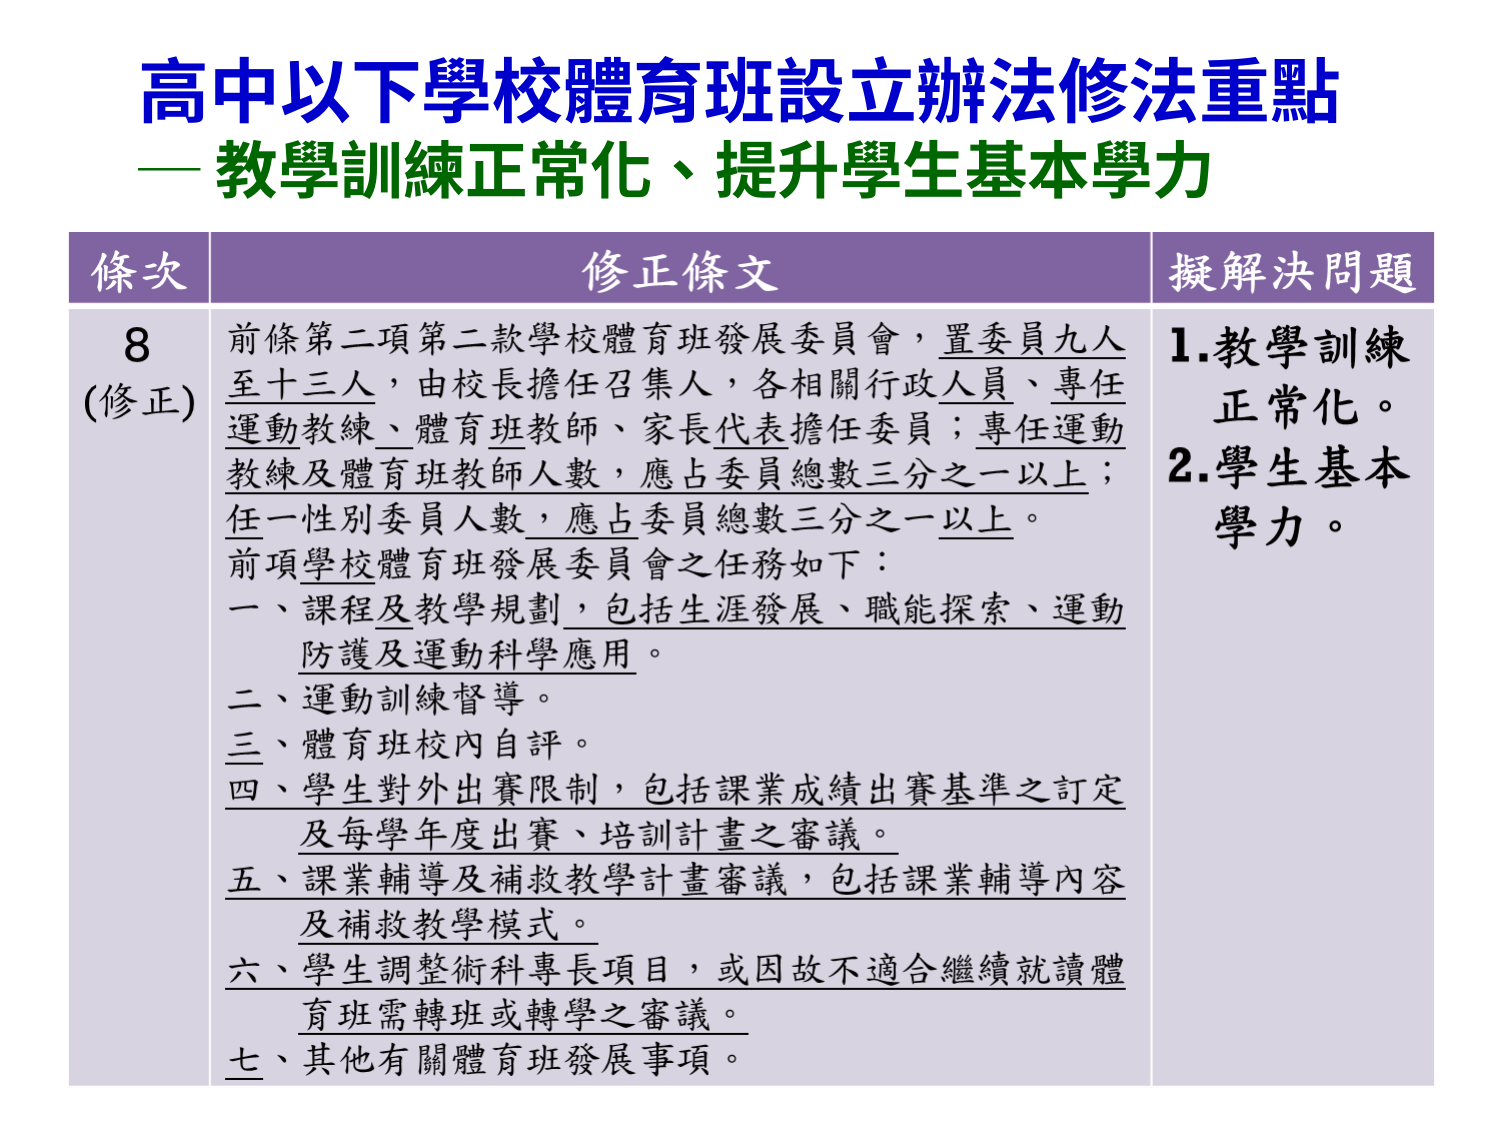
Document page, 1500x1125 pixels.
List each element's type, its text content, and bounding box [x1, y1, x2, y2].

picture [67, 223, 1436, 1104]
text_box 高中以下學校體育班設立辦法修法重點─ 教學訓練正常化、提升學生基本學力 [123, 30, 1382, 222]
